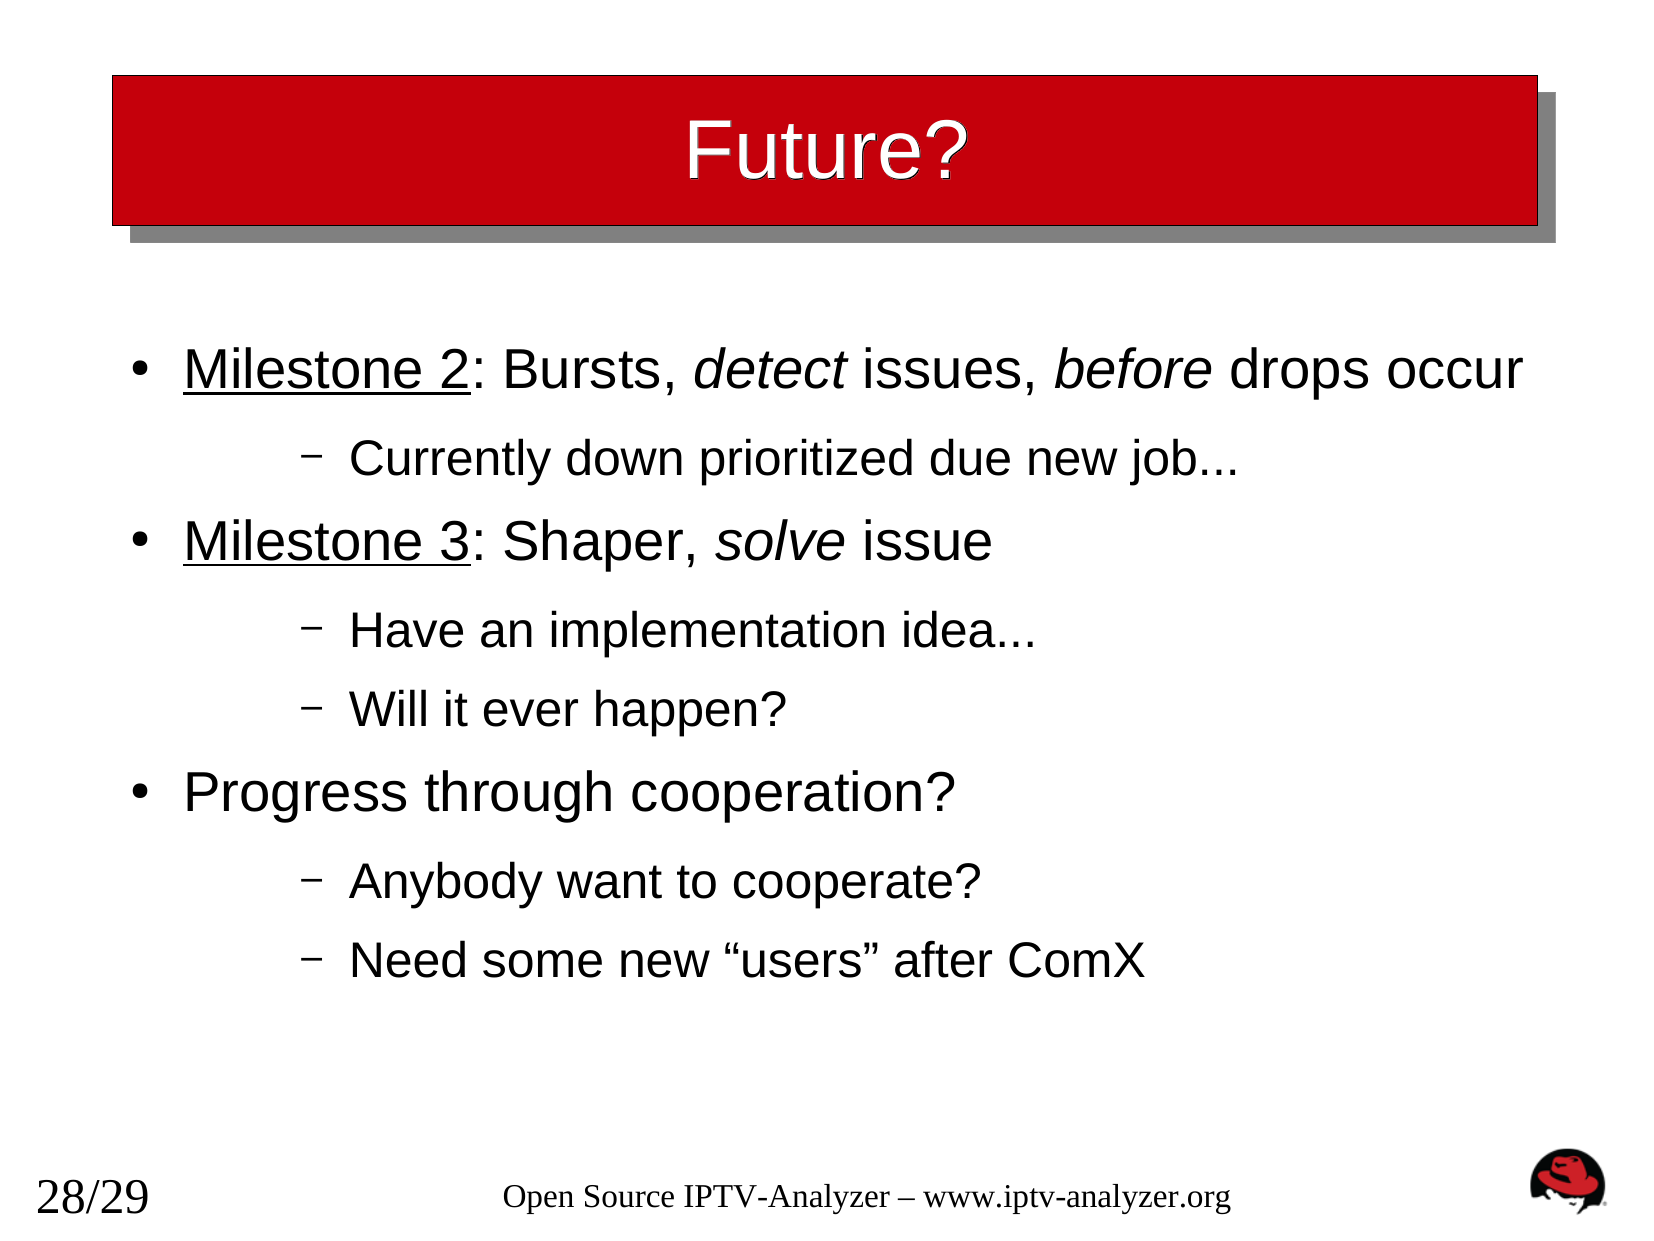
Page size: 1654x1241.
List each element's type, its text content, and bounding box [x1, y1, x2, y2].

list Milestone 2: Bursts, detect issues, before drops occur Currently down prioritized due new job... Milestone 3: Shaper, solve issue Have an implementation idea... Will it ever happen? Progress through cooperation? Anybody want to cooperate? Need some new “users” after ComX [112, 337, 1538, 1096]
picture [1529, 1146, 1613, 1224]
title Future? [116, 90, 1538, 211]
